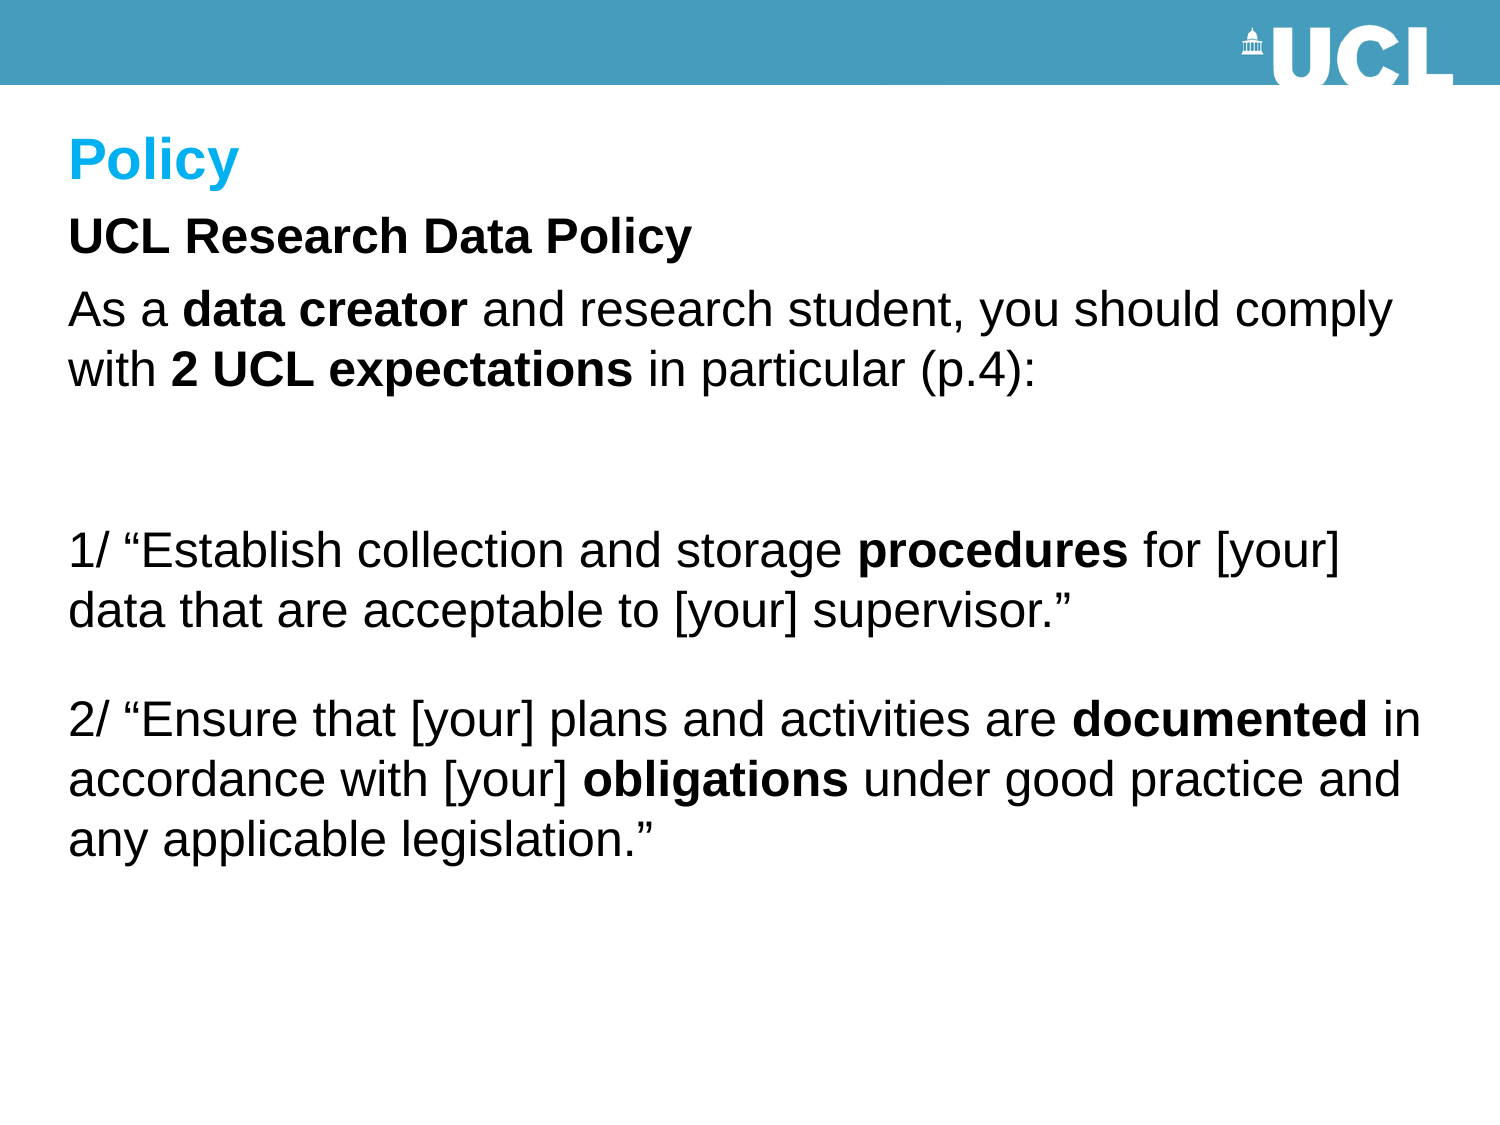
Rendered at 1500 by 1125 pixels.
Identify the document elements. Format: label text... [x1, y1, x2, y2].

text_box Policy UCL Research Data Policy As a data creator and research student, you should comply with 2 UCL expectations in particular (p.4): 1/ “Establish collection and storage procedures for [your] data that are acceptable to [your] supervisor.” 2/ “Ensure that [your] plans and activities are documented in accordance with [your] obligations under good practice and any applicable legislation.” [53, 113, 1446, 1071]
